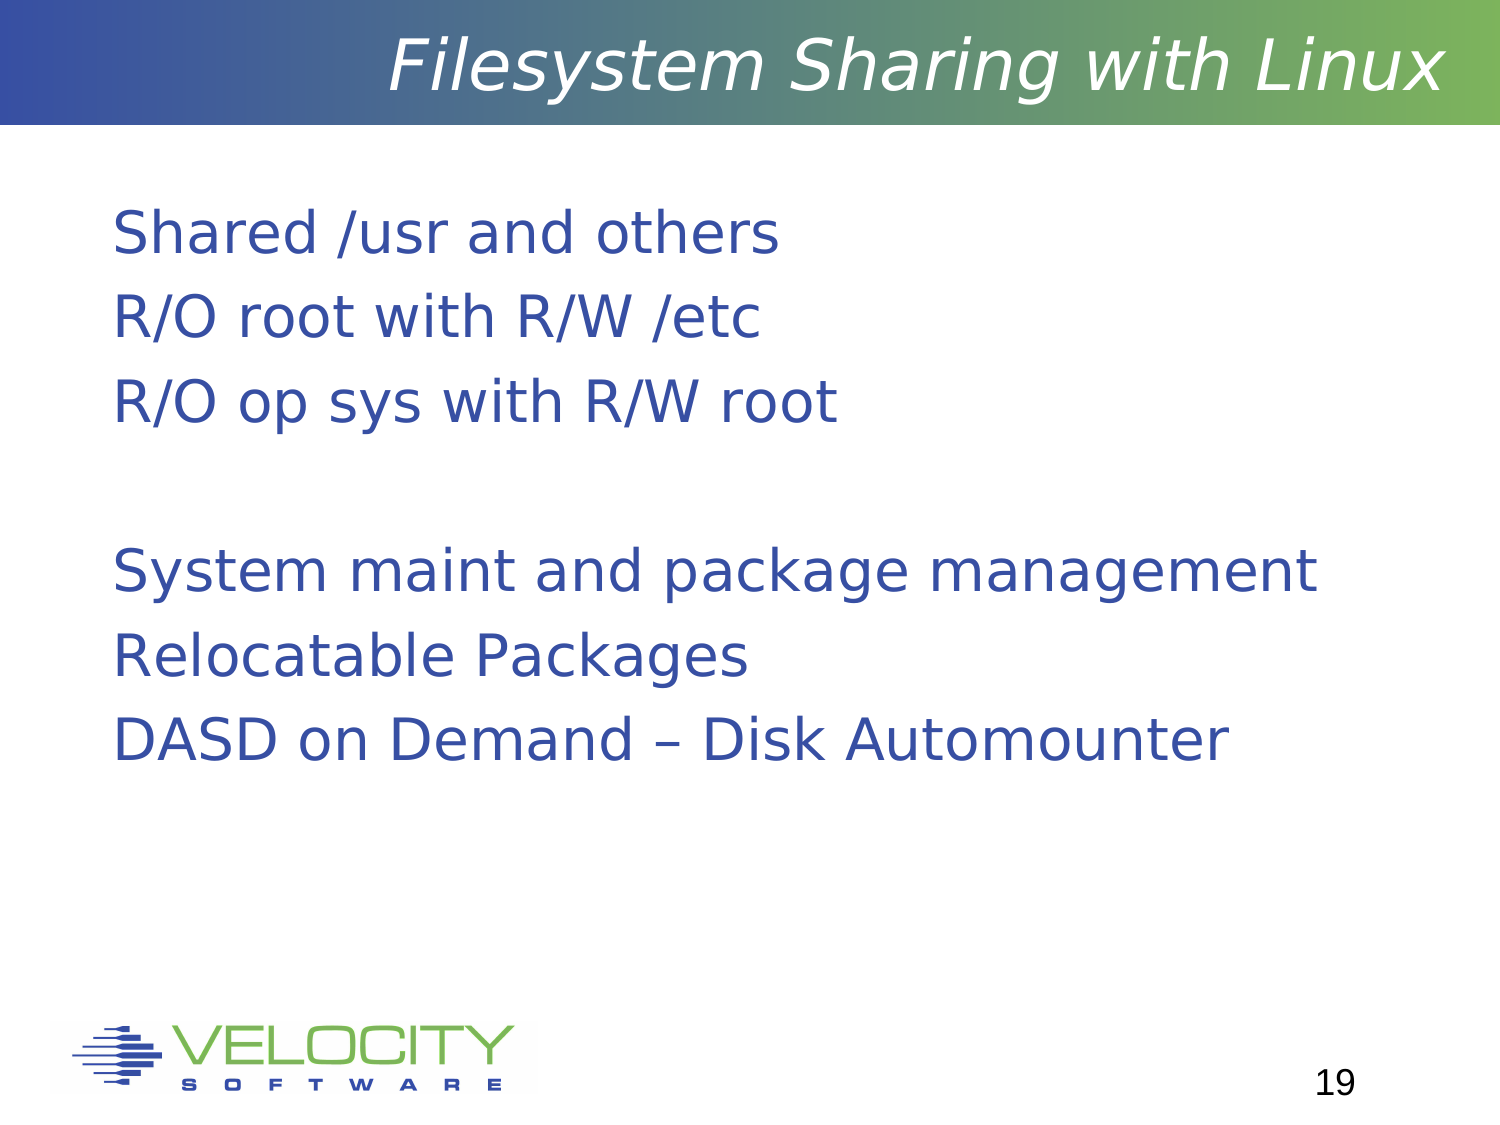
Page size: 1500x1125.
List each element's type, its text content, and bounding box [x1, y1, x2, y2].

picture [50, 1021, 538, 1094]
list Shared /usr and others R/O root with R/W /etc R/O op sys with R/W root System maint and package management Relocatable Packages DASD on Demand – Disk Automounter [70, 187, 1438, 988]
title Filesystem Sharing with Linux [62, 12, 1463, 113]
